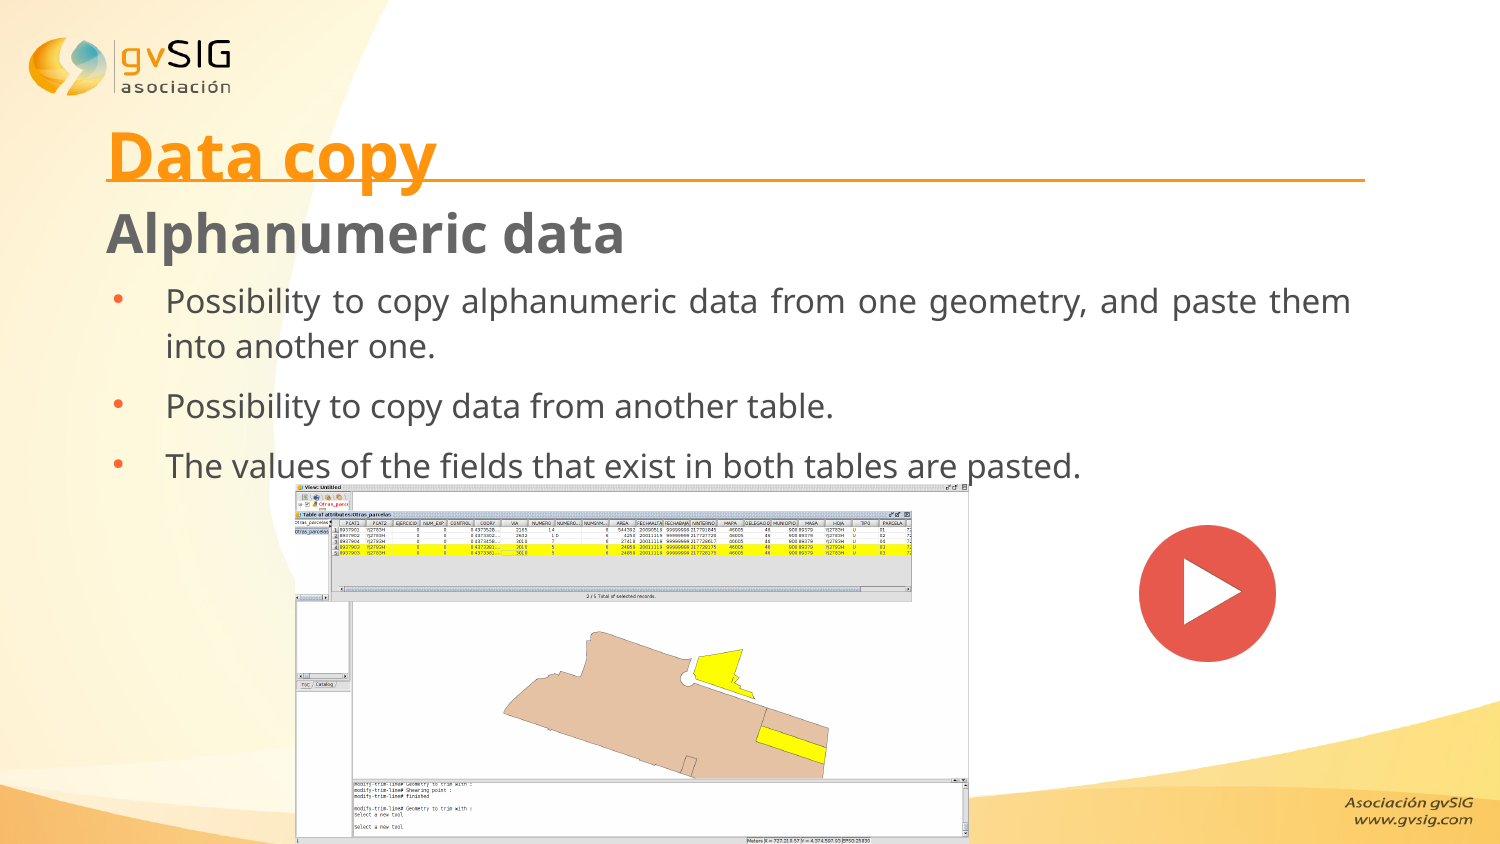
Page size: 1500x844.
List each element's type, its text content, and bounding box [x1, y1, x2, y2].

title Data copy [106, 115, 1457, 193]
list Possibility to copy alphanumeric data from one geometry, and paste them into another one. Possibility to copy data from another table. The values of the fields that exist in both tables are pasted. [94, 277, 1354, 532]
picture [0, 0, 1500, 844]
text_box Alphanumeric data [106, 200, 1382, 265]
